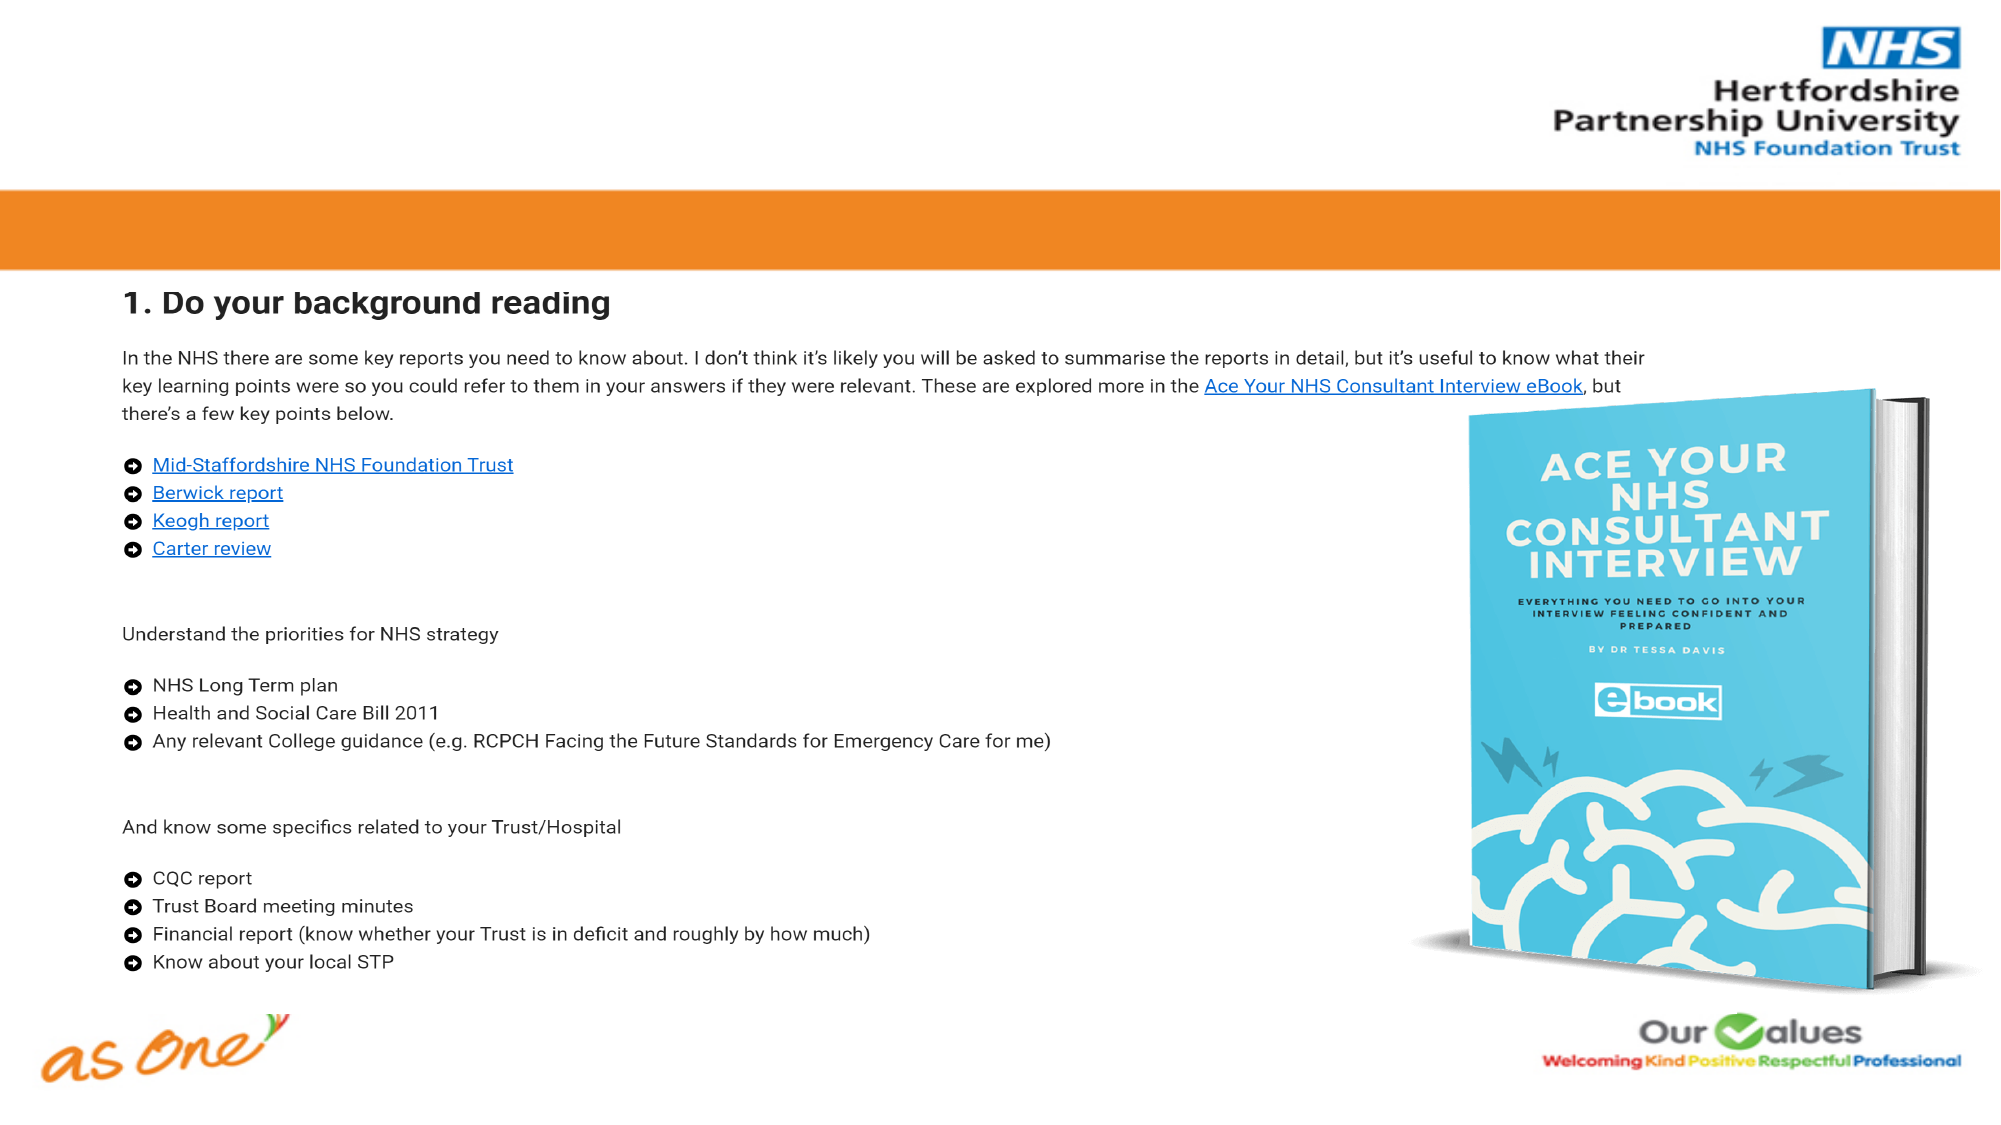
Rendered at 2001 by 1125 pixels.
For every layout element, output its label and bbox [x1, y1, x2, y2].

picture [109, 292, 2000, 1014]
